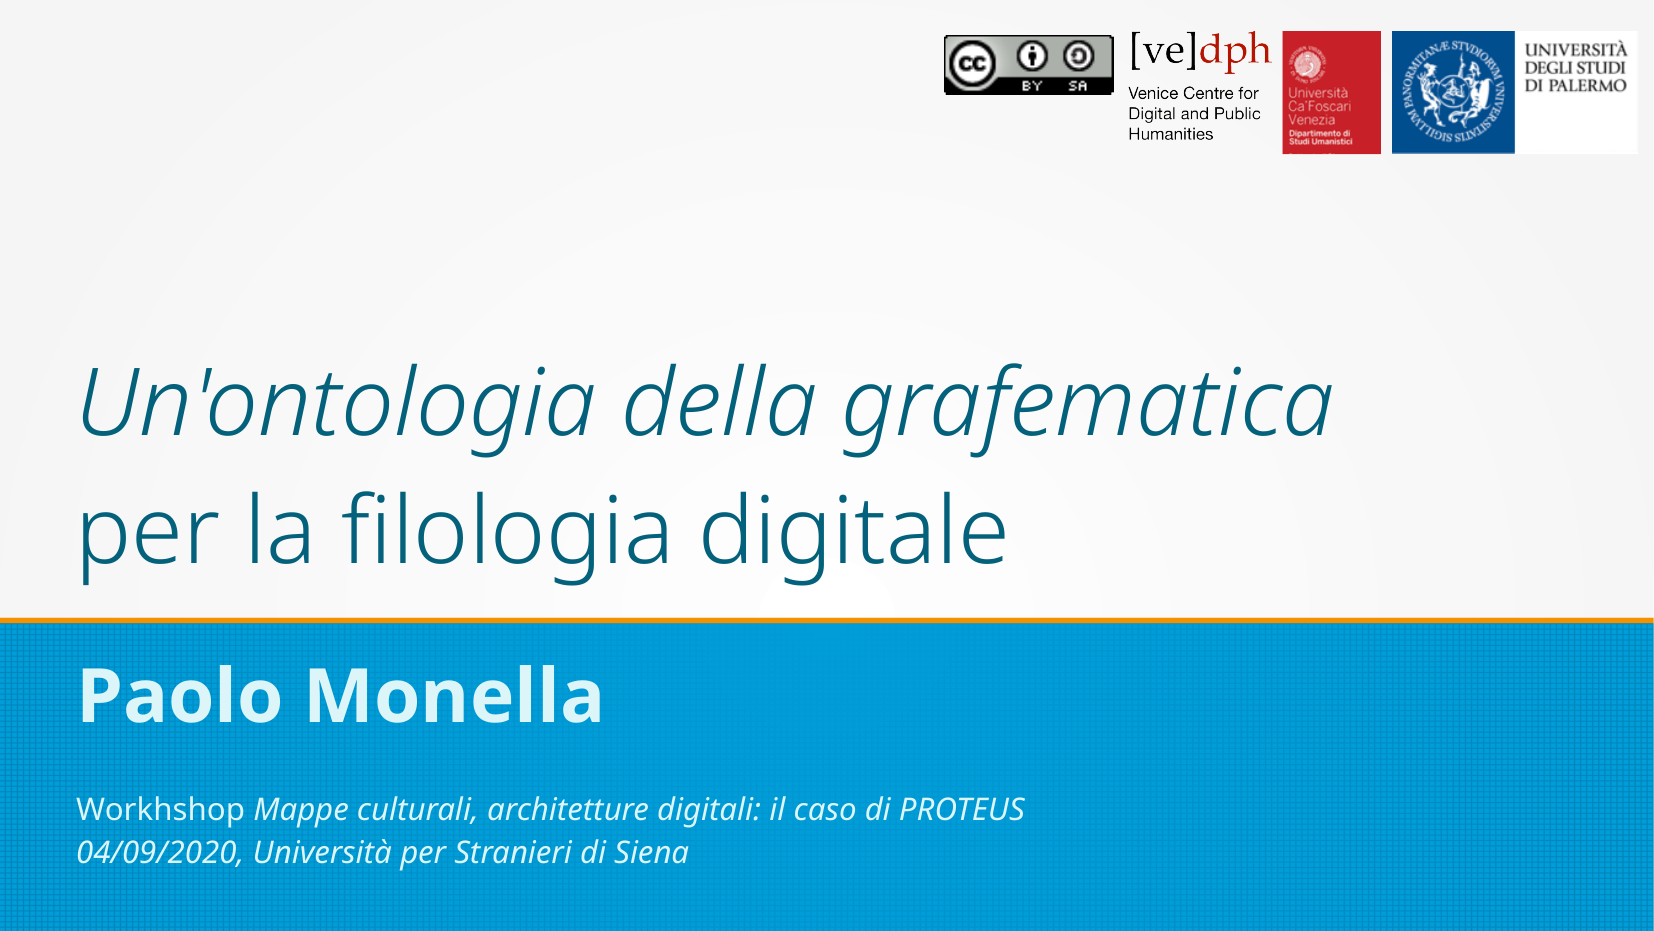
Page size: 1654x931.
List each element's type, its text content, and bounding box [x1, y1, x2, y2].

subtitle Paolo Monella Workhshop Mappe culturali, architetture digitali: il caso di PROTEUS 04/09/2020, Università per Stranieri di Siena [76, 641, 1564, 931]
title Un'ontologia della grafematica per la filologia digitale [75, 217, 1642, 591]
picture [0, 0, 1654, 623]
